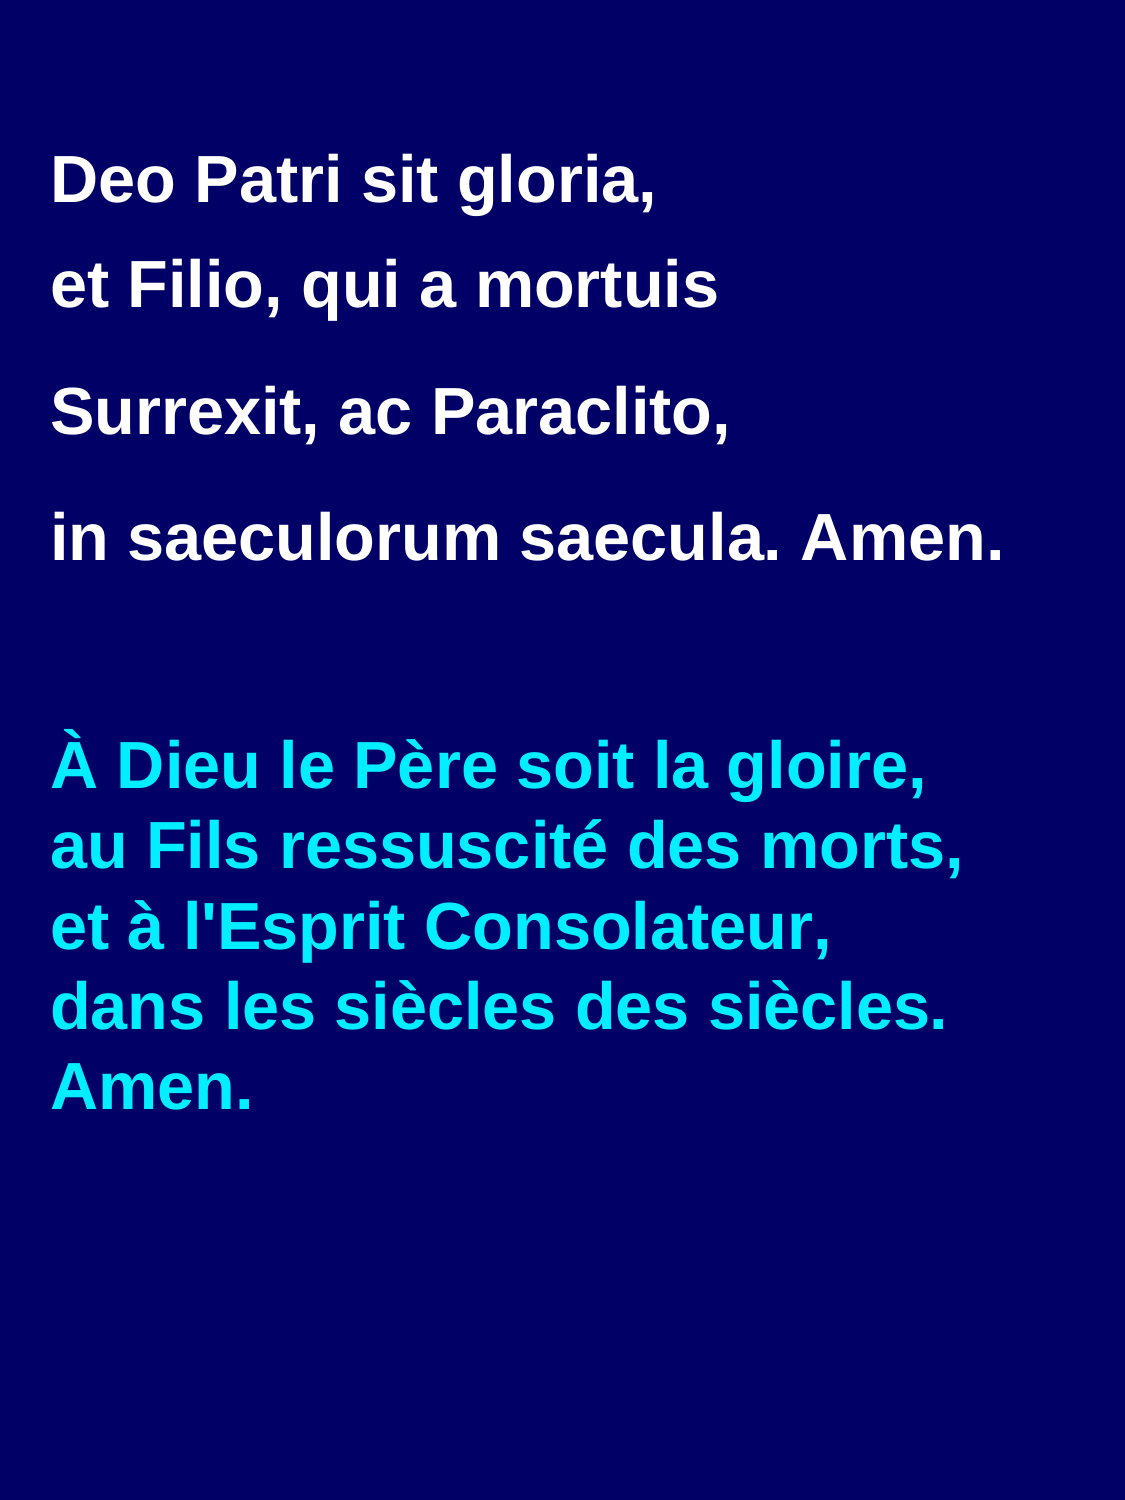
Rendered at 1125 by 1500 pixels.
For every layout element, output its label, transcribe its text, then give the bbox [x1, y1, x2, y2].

text_box Deo Patri sit gloria, et Filio, qui a mortuis Surrexit, ac Paraclito, in saeculorum saecula. Amen. À Dieu le Père soit la gloire, au Fils ressuscité des morts, et à l'Esprit Consolateur, dans les siècles des siècles. Amen. [35, 47, 1113, 1442]
